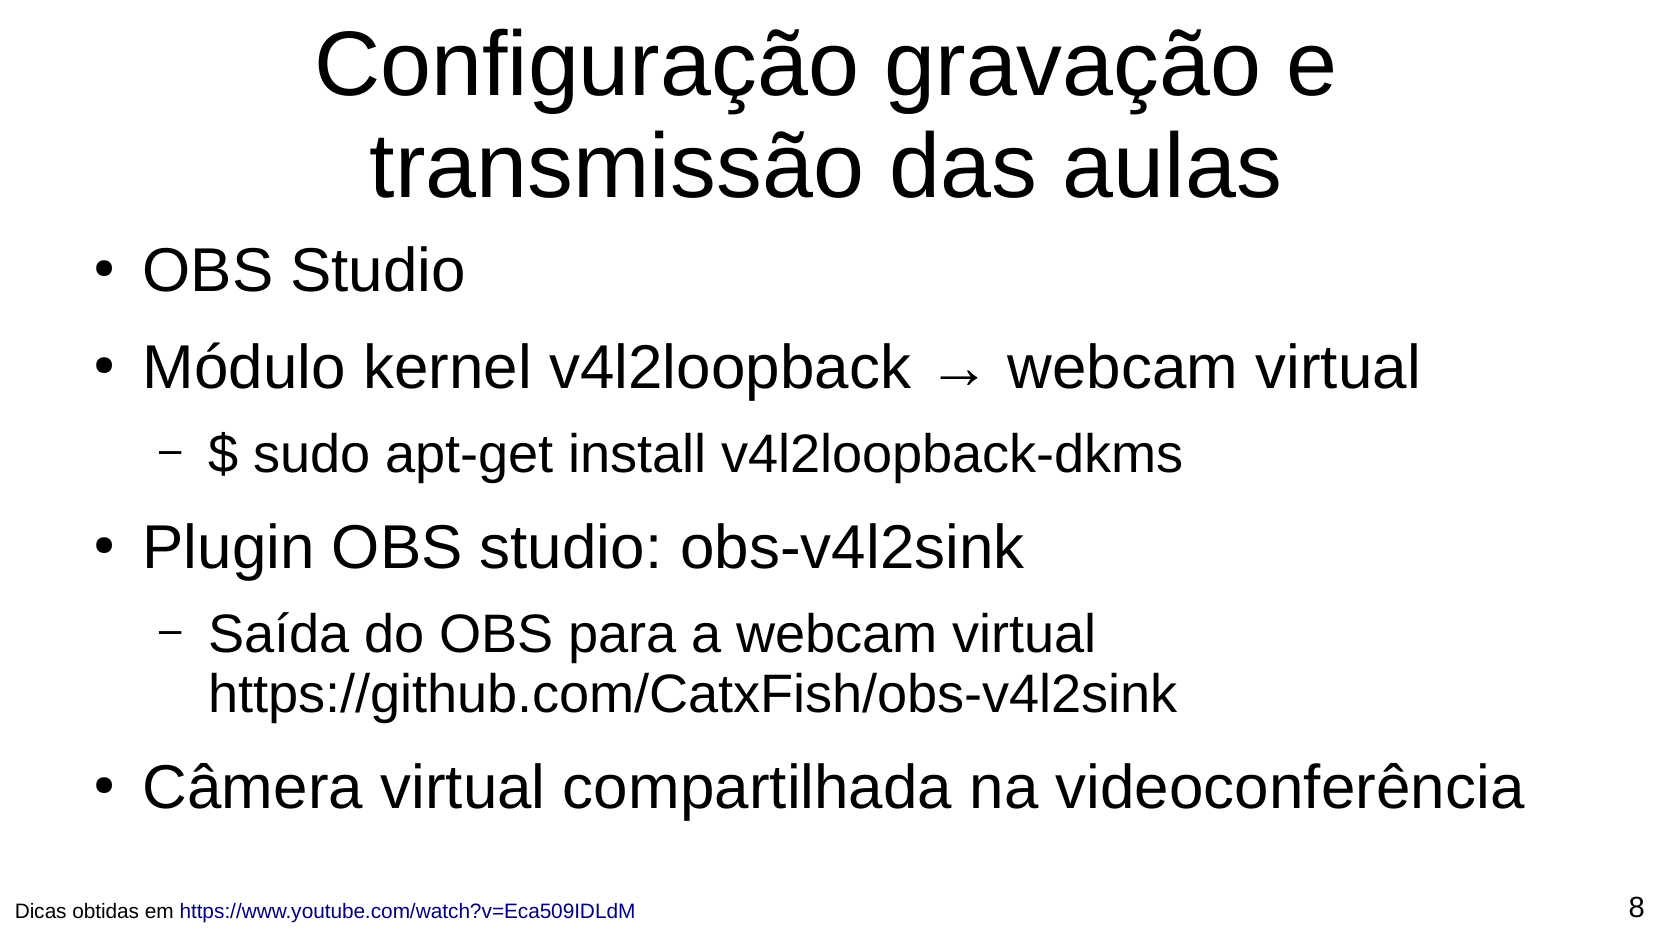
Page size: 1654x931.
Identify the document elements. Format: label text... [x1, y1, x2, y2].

list OBS Studio Módulo kernel v4l2loopback → webcam virtual $ sudo apt-get install v4l2loopback-dkms Plugin OBS studio: obs-v4l2sink Saída do OBS para a webcam virtual https://github.com/CatxFish/obs-v4l2sink Câmera virtual compartilhada na videoconferência [76, 235, 1565, 828]
title Configuração gravação e transmissão das aulas [82, 12, 1571, 218]
text_box Dicas obtidas em https://www.youtube.com/watch?v=Eca509IDLdM [0, 892, 661, 931]
